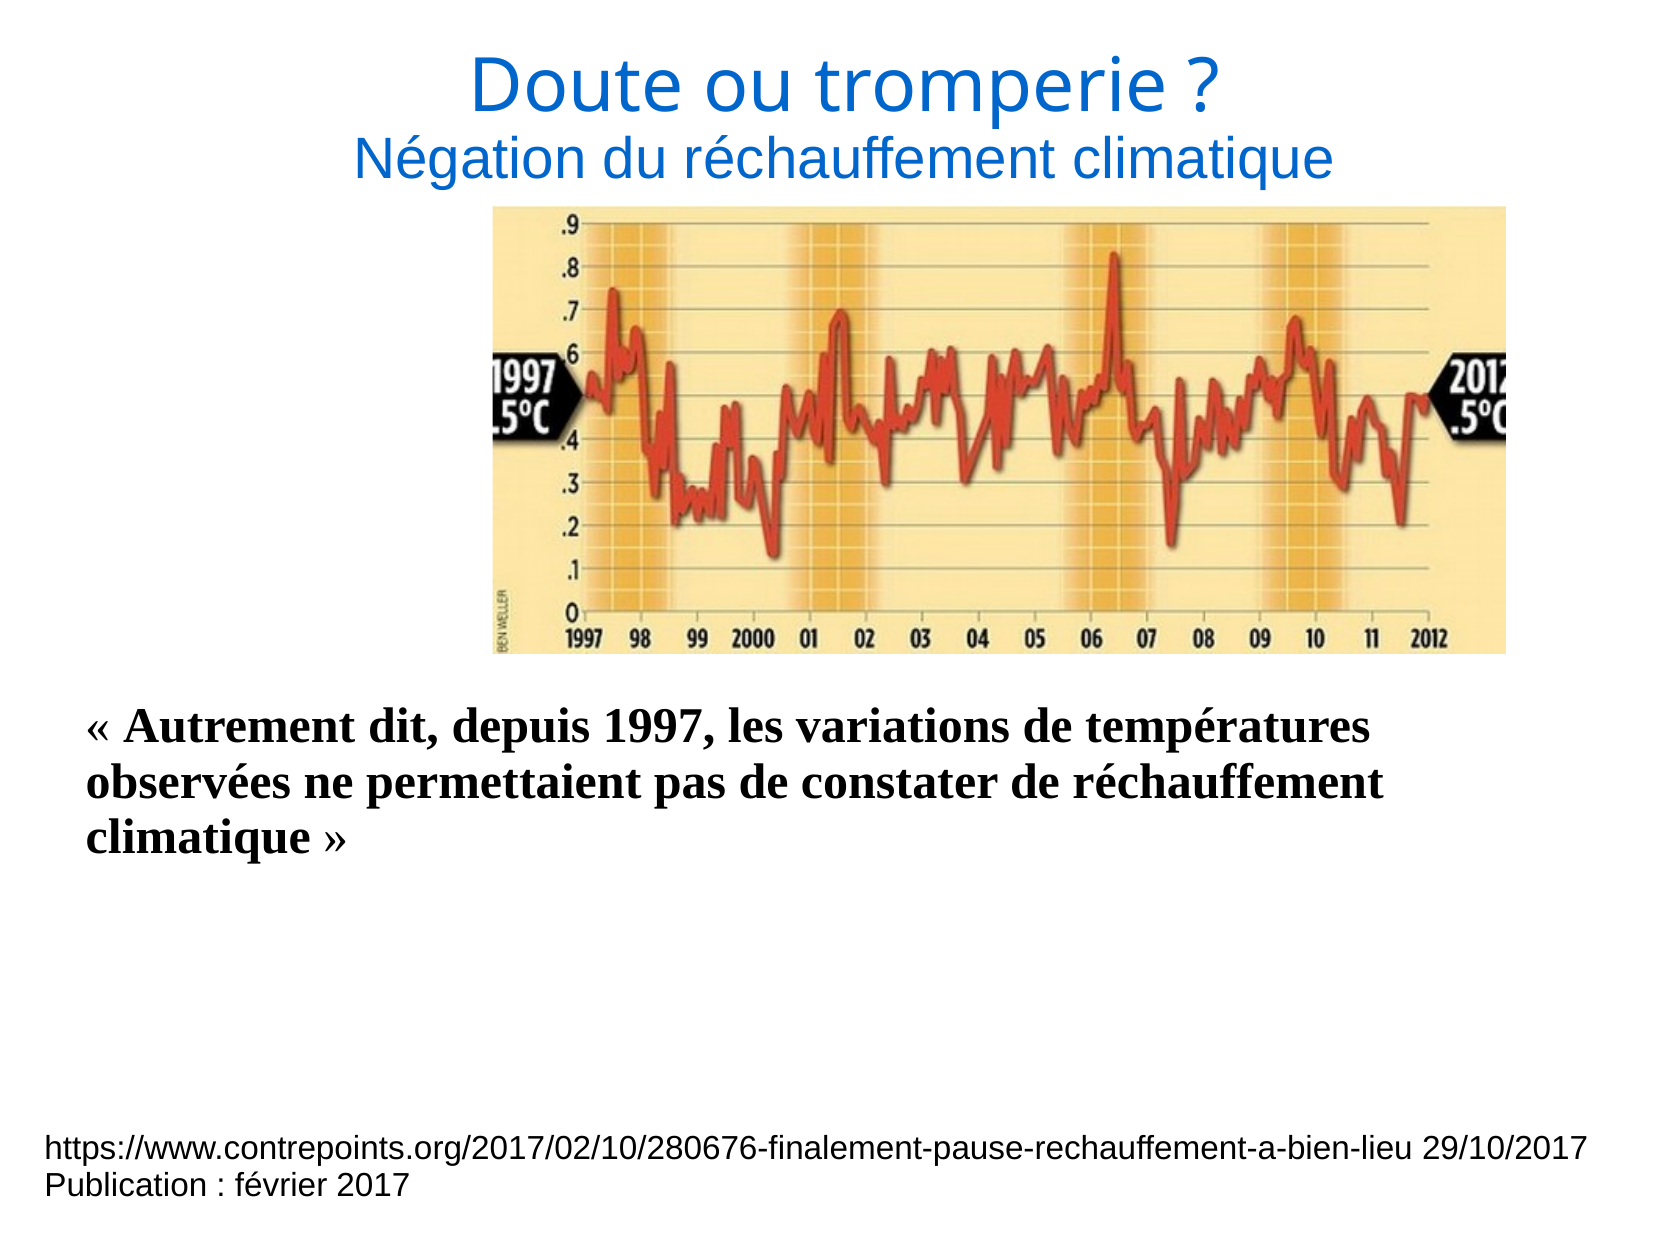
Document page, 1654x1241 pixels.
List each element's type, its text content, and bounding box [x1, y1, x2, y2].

text_box Négation du réchauffement climatique [94, 126, 1595, 213]
text_box Doute ou tromperie ? [94, 23, 1595, 126]
text_box https://www.contrepoints.org/2017/02/10/280676-finalement-pause-rechauffement-a-bien-lieu 29/10/2017 Publication : février 2017 [29, 1122, 1654, 1211]
text_box « Autrement dit, depuis 1997, les variations de températures observées ne permettaient pas de constater de réchauffement climatique » [70, 690, 1571, 958]
picture [492, 213, 1506, 654]
